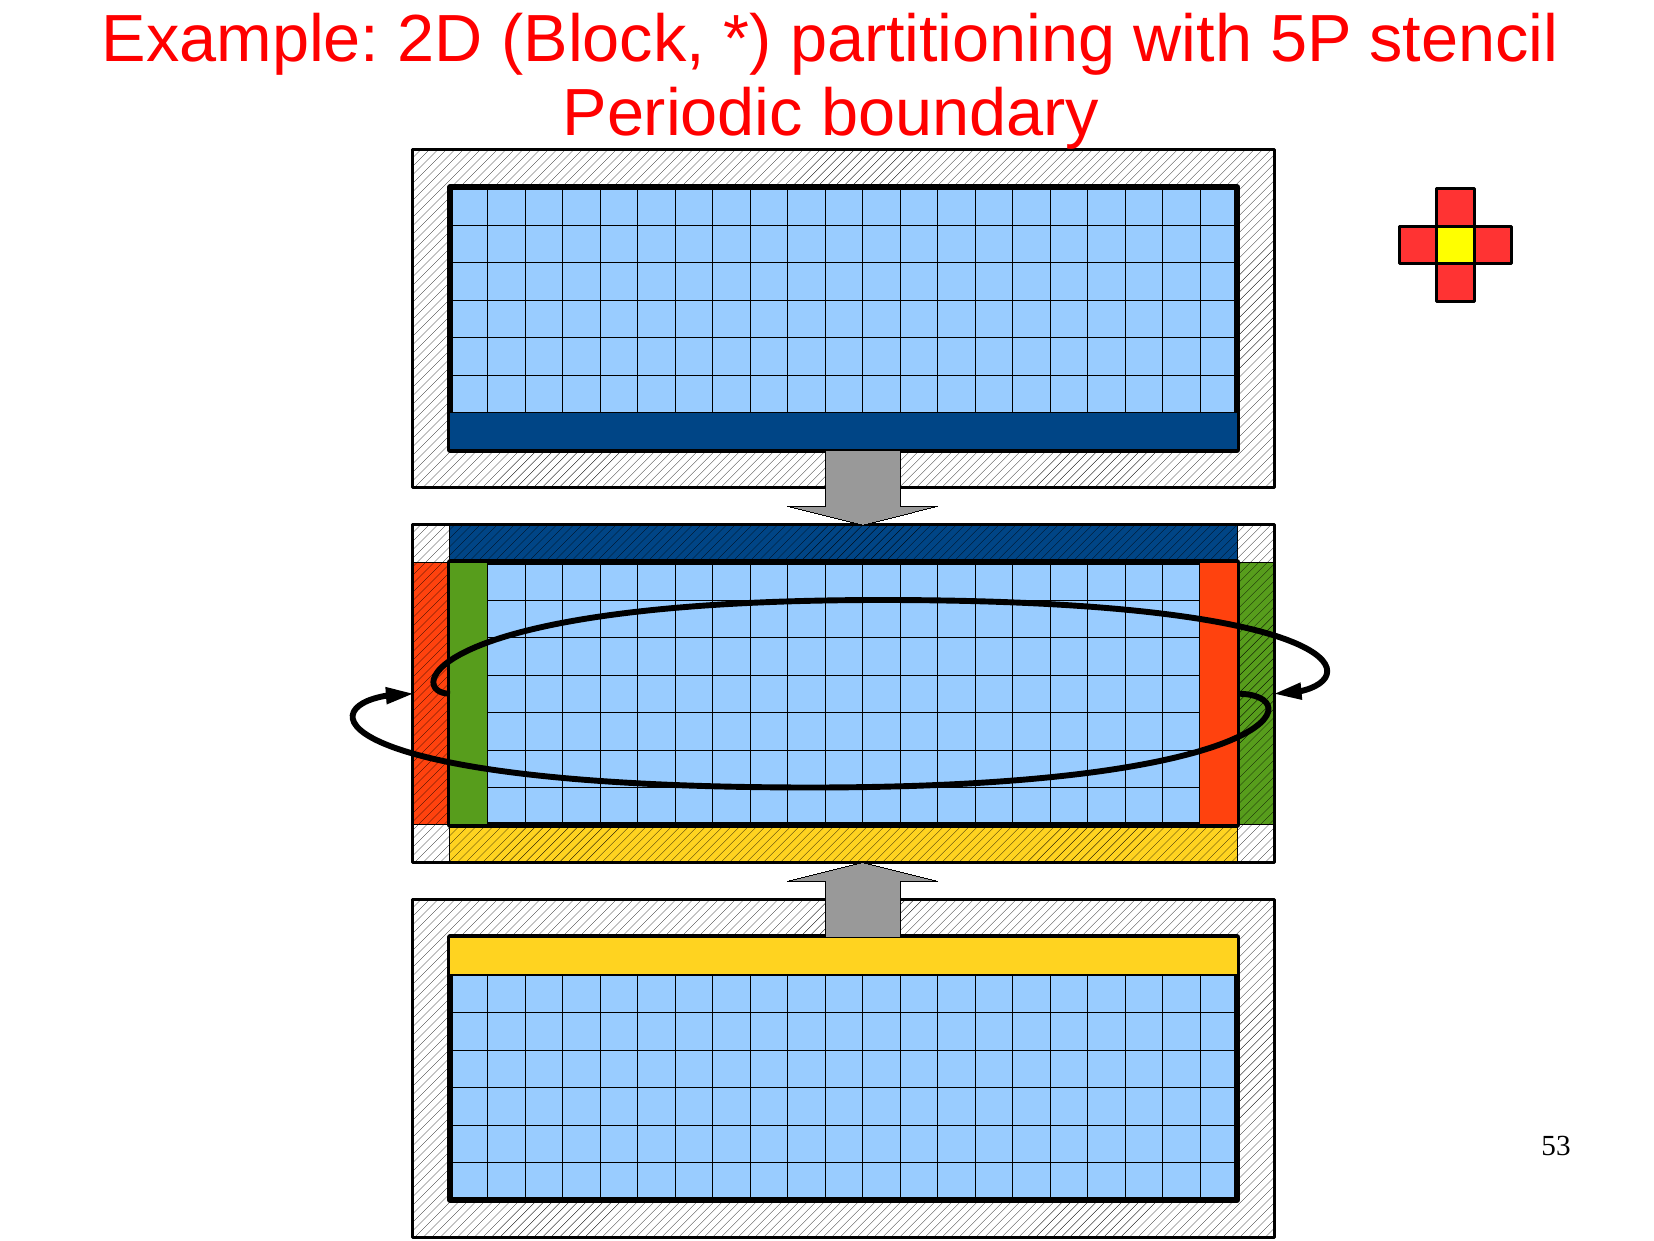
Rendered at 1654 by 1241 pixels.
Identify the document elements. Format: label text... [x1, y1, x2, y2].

text_box [412, 617, 1275, 1238]
text_box [563, 620, 600, 637]
text_box [1051, 777, 1087, 787]
text_box [1013, 713, 1050, 750]
text_box [751, 676, 787, 712]
text_box [1051, 638, 1087, 675]
text_box [863, 676, 900, 712]
text_box [526, 676, 562, 712]
text_box [1126, 713, 1162, 750]
text_box [526, 751, 562, 774]
text_box [526, 627, 562, 637]
text_box [863, 603, 900, 637]
text_box [1013, 676, 1050, 712]
text_box [826, 713, 862, 750]
text_box [751, 713, 787, 750]
text_box [938, 676, 975, 712]
text_box [638, 713, 675, 750]
text_box [1013, 606, 1050, 637]
text_box [563, 713, 600, 750]
text_box [751, 638, 787, 675]
text_box [1013, 751, 1050, 777]
text_box [601, 601, 637, 613]
text_box [638, 601, 675, 608]
text_box [863, 713, 900, 750]
text_box [526, 601, 562, 627]
text_box [1088, 638, 1125, 675]
text_box [788, 604, 825, 637]
text_box [976, 713, 1012, 750]
text_box [713, 676, 750, 712]
text_box [713, 638, 750, 675]
text_box [1088, 610, 1125, 637]
text_box [563, 781, 600, 787]
text_box [1126, 613, 1162, 637]
text_box [788, 638, 825, 675]
text_box [901, 751, 937, 783]
text_box [526, 638, 562, 675]
text_box [976, 638, 1012, 675]
text_box [676, 713, 712, 750]
text_box [638, 611, 675, 637]
text_box [1013, 638, 1050, 675]
text_box [751, 605, 787, 637]
text_box [1126, 638, 1162, 675]
text_box [863, 638, 900, 675]
text_box [713, 606, 750, 637]
text_box [676, 751, 712, 783]
text_box [788, 676, 825, 712]
text_box [751, 751, 787, 784]
text_box [1126, 751, 1162, 764]
text_box [412, 151, 1275, 770]
text_box [638, 638, 675, 675]
text_box [563, 601, 600, 619]
text_box [901, 638, 937, 675]
text_box [1126, 676, 1162, 712]
text_box [826, 603, 862, 637]
text_box [938, 751, 975, 781]
text_box [826, 751, 862, 784]
text_box [976, 676, 1012, 712]
text_box [901, 676, 937, 712]
text_box [1051, 713, 1087, 750]
text_box [526, 713, 562, 750]
text_box [938, 713, 975, 750]
text_box [788, 751, 825, 784]
text_box [788, 713, 825, 750]
text_box [1088, 771, 1125, 787]
text_box [1088, 676, 1125, 712]
text_box [1088, 751, 1125, 769]
text_box [1163, 751, 1185, 757]
text_box [638, 751, 675, 781]
text_box [938, 604, 975, 637]
text_box [601, 676, 637, 712]
text_box [1126, 764, 1162, 787]
text_box [601, 638, 637, 675]
text_box [676, 676, 712, 712]
text_box [1399, 188, 1512, 302]
text_box [938, 638, 975, 675]
text_box [826, 638, 862, 675]
text_box [563, 638, 600, 675]
text_box [713, 713, 750, 750]
text_box [1013, 781, 1050, 787]
text_box [901, 713, 937, 750]
text_box [601, 713, 637, 750]
text_box [901, 603, 937, 637]
text_box [1088, 601, 1125, 606]
text_box [1051, 676, 1087, 712]
text_box [1088, 713, 1125, 750]
text_box [1126, 601, 1162, 610]
text_box [1051, 608, 1087, 637]
title Example: 2D (Block, *) partitioning with 5P stencil Periodic boundary [86, 0, 1576, 151]
text_box [563, 751, 600, 777]
text_box [526, 778, 562, 787]
text_box [976, 751, 1012, 779]
text_box [676, 609, 712, 637]
text_box [601, 615, 637, 637]
text_box [713, 751, 750, 784]
text_box [563, 676, 600, 712]
text_box [863, 751, 900, 784]
text_box [601, 751, 637, 780]
text_box [1051, 751, 1087, 774]
text_box [676, 638, 712, 675]
text_box [826, 676, 862, 712]
text_box [976, 605, 1012, 637]
text_box [638, 676, 675, 712]
